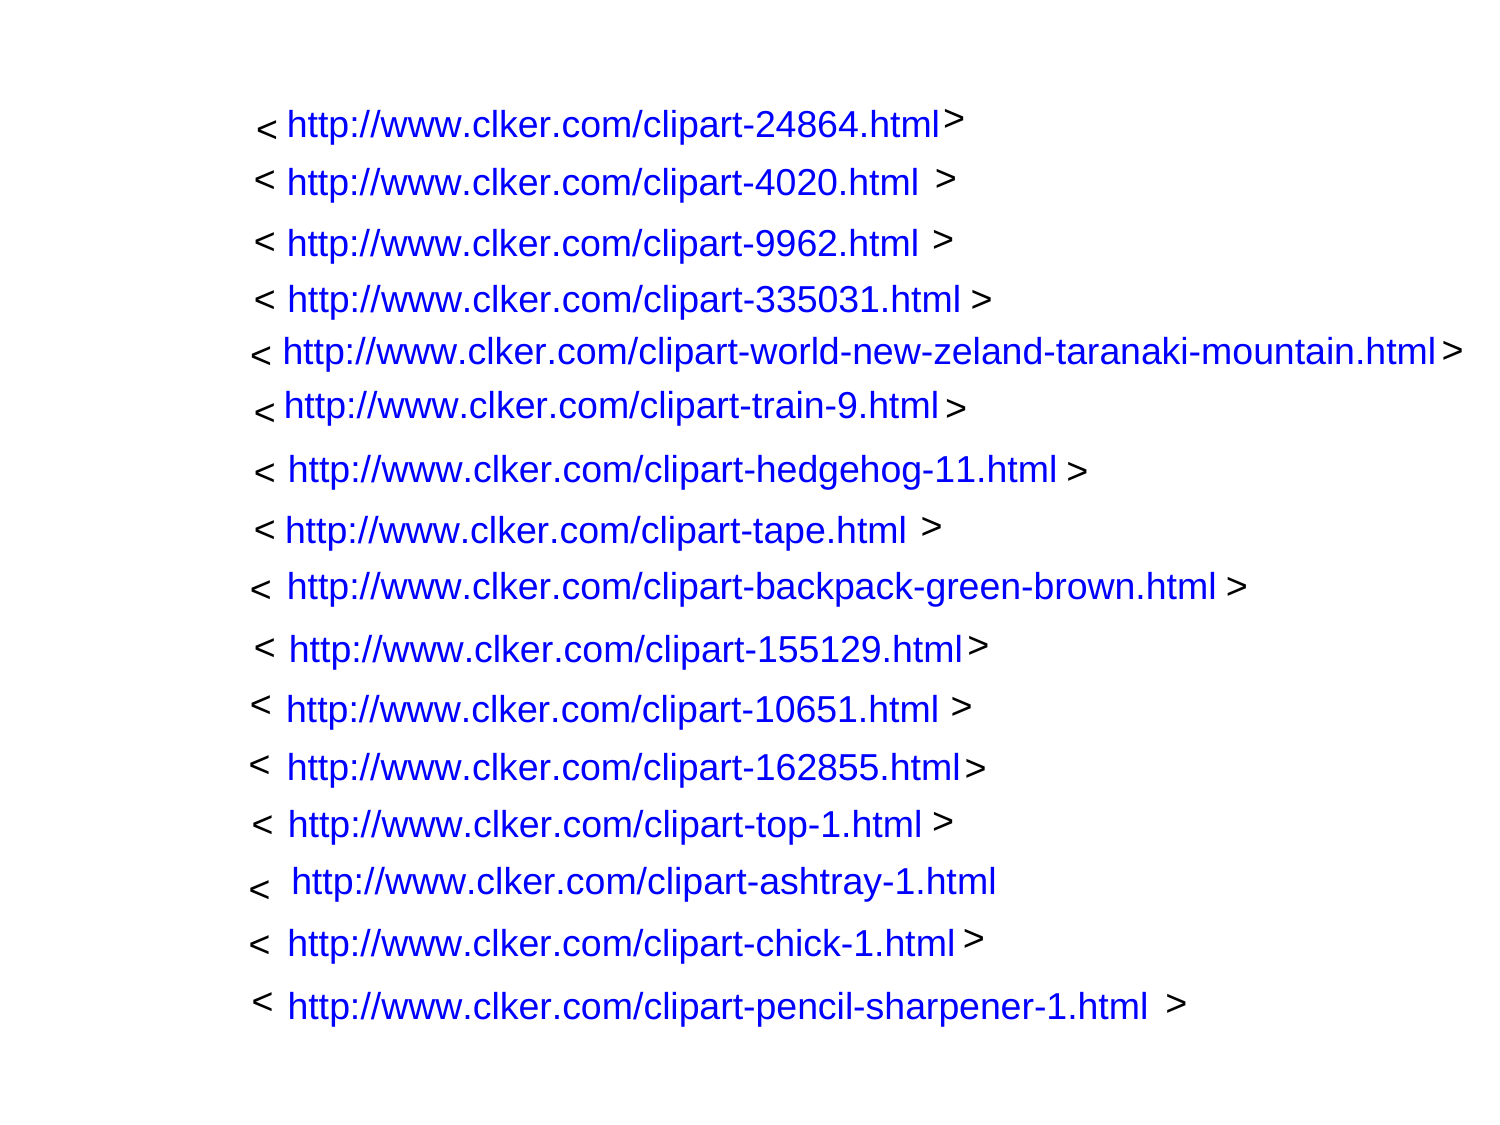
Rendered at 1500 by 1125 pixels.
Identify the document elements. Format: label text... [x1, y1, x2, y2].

text_box < [238, 209, 291, 271]
text_box < [233, 912, 286, 973]
text_box < [902, 741, 1002, 803]
text_box < [882, 381, 982, 443]
text_box http://www.clker.com/clipart-4020.html [272, 150, 880, 211]
text_box < [235, 322, 400, 384]
text_box < [858, 498, 958, 560]
text_box < [235, 672, 288, 733]
text_box http://www.clker.com/clipart-24864.html [272, 92, 880, 150]
text_box < [236, 792, 289, 853]
text_box http://www.clker.com/clipart-155129.html [288, 616, 979, 677]
text_box http://www.clker.com/clipart-hedgehog-11.html [291, 436, 1239, 498]
text_box http://www.clker.com/clipart-10651.html [286, 677, 904, 735]
text_box http://www.clker.com/clipart-162855.html [286, 735, 976, 792]
text_box < [238, 384, 291, 441]
text_box < [1003, 444, 1104, 505]
text_box http://www.clker.com/clipart-tape.html [291, 498, 858, 554]
text_box < [238, 271, 291, 328]
text_box http://www.clker.com/clipart-top-1.html [289, 792, 902, 848]
text_box http://www.clker.com/clipart-train-9.html [291, 373, 955, 435]
text_box < [904, 618, 1005, 680]
text_box < [238, 615, 291, 676]
text_box < [238, 441, 291, 501]
text_box < [238, 147, 291, 208]
text_box < [869, 211, 970, 273]
text_box < [872, 151, 972, 213]
text_box < [238, 501, 291, 558]
text_box http://www.clker.com/clipart-9962.html [291, 211, 869, 267]
text_box < [233, 732, 286, 793]
text_box < [241, 97, 294, 158]
text_box < [887, 679, 988, 740]
text_box < [880, 91, 981, 152]
text_box http://www.clker.com/clipart-backpack-green-brown.html [288, 554, 1380, 615]
text_box < [236, 969, 289, 1030]
text_box http://www.clker.com/clipart-335031.html [291, 267, 908, 319]
text_box < [1163, 559, 1263, 620]
text_box < [869, 794, 970, 855]
text_box < [908, 271, 1008, 333]
text_box < [235, 557, 288, 618]
text_box < [1379, 323, 1479, 385]
text_box < [1103, 976, 1203, 1037]
text_box < [233, 857, 286, 912]
text_box http://www.clker.com/clipart-world-new-zeland-taranaki-mountain.html [291, 319, 1461, 380]
text_box < [900, 911, 1000, 972]
text_box http://www.clker.com/clipart-pencil-sharpener-1.html [272, 974, 1238, 1035]
text_box http://www.clker.com/clipart-chick-1.html [286, 911, 900, 972]
text_box http://www.clker.com/clipart-ashtray-1.html [276, 848, 1012, 910]
